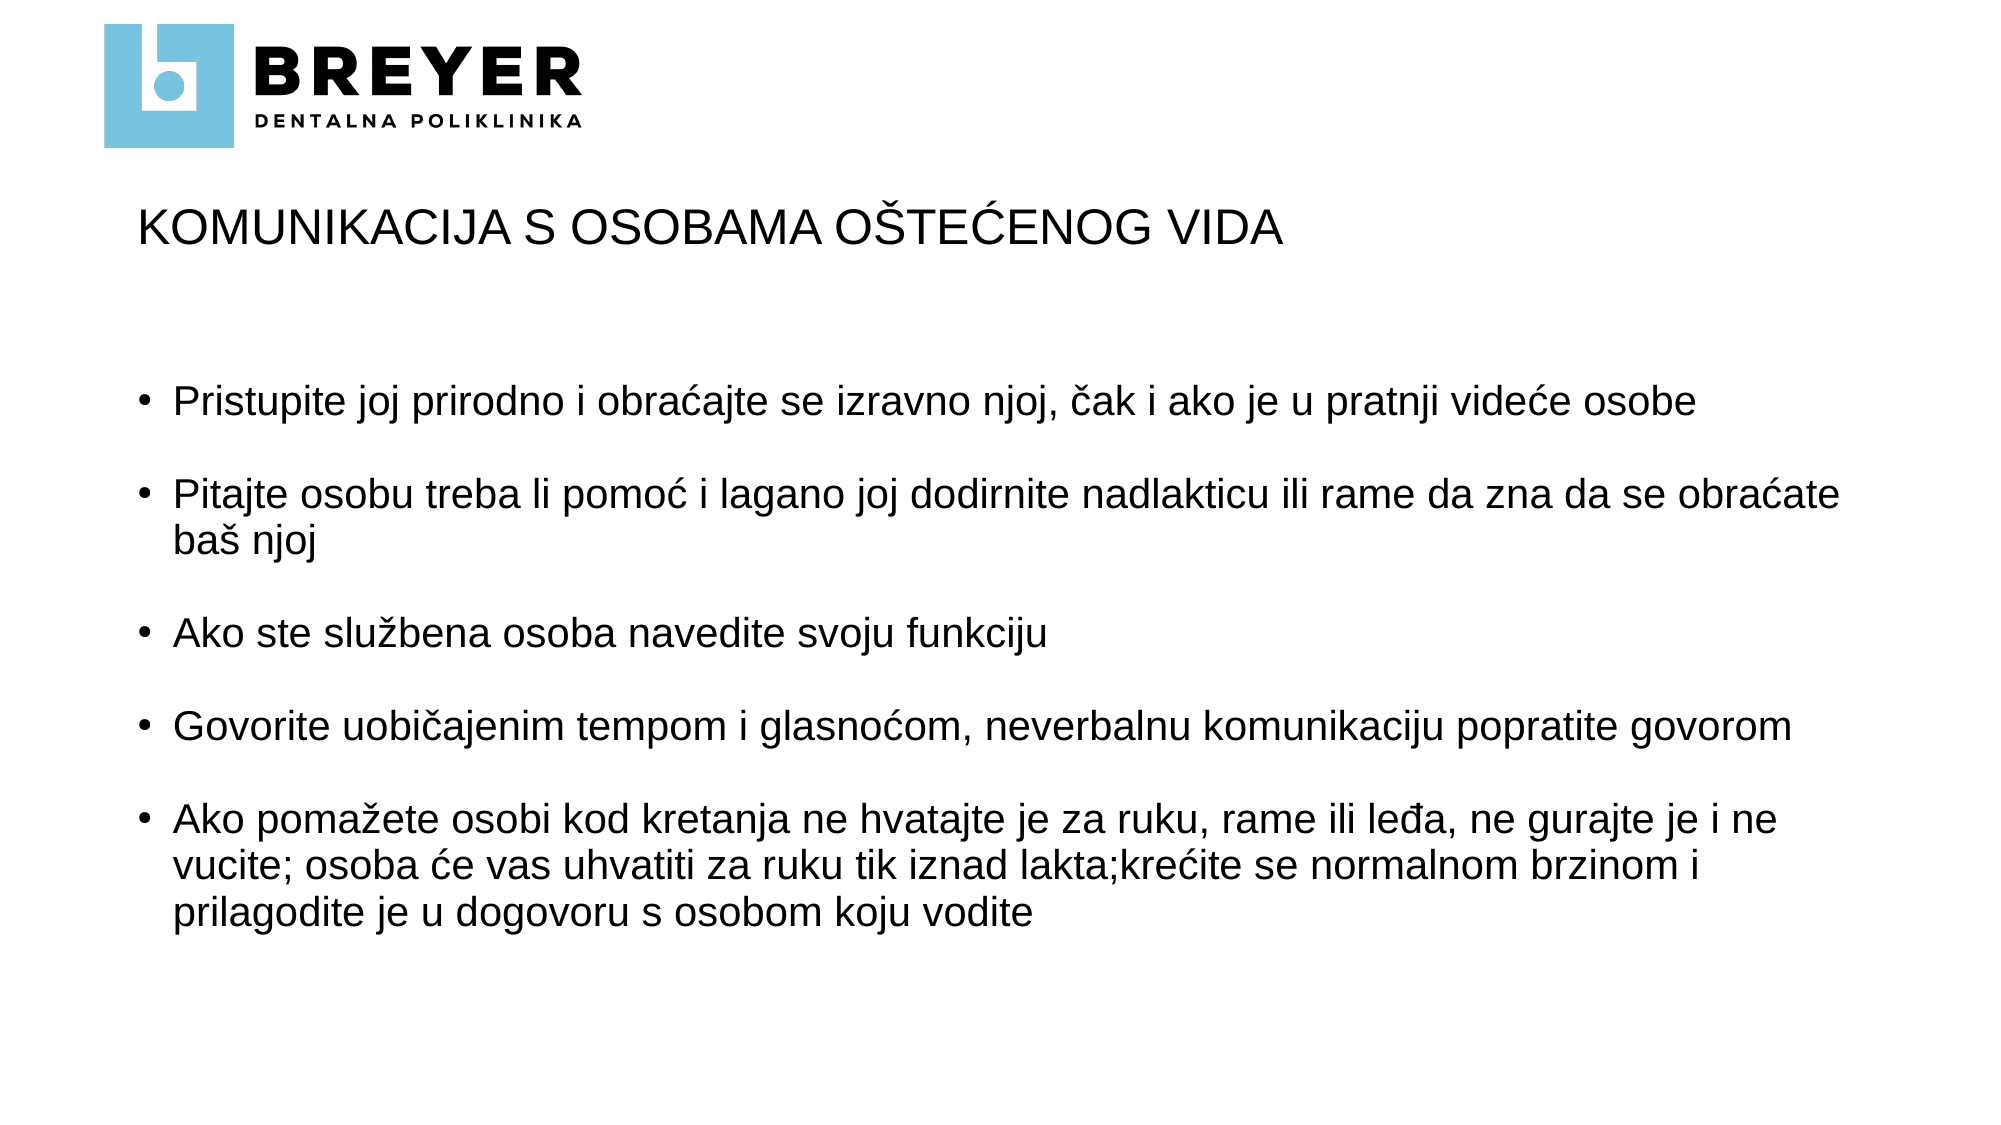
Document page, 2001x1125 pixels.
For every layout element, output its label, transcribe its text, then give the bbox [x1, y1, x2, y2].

subtitle Pristupite joj prirodno i obraćajte se izravno njoj, čak i ako je u pratnji videće osobe Pitajte osobu treba li pomoć i lagano joj dodirnite nadlakticu ili rame da zna da se obraćate baš njoj Ako ste službena osoba navedite svoju funkciju Govorite uobičajenim tempom i glasnoćom, neverbalnu komunikaciju popratite govorom Ako pomažete osobi kod kretanja ne hvatajte je za ruku, rame ili leđa, ne gurajte je i ne vucite; osoba će vas uhvatiti za ruku tik iznad lakta;krećite se normalnom brzinom i prilagodite je u dogovoru s osobom koju vodite [137, 299, 1863, 1014]
picture [104, 24, 582, 148]
title KOMUNIKACIJA S OSOBAMA OŠTEĆENOG VIDA [137, 177, 1863, 278]
